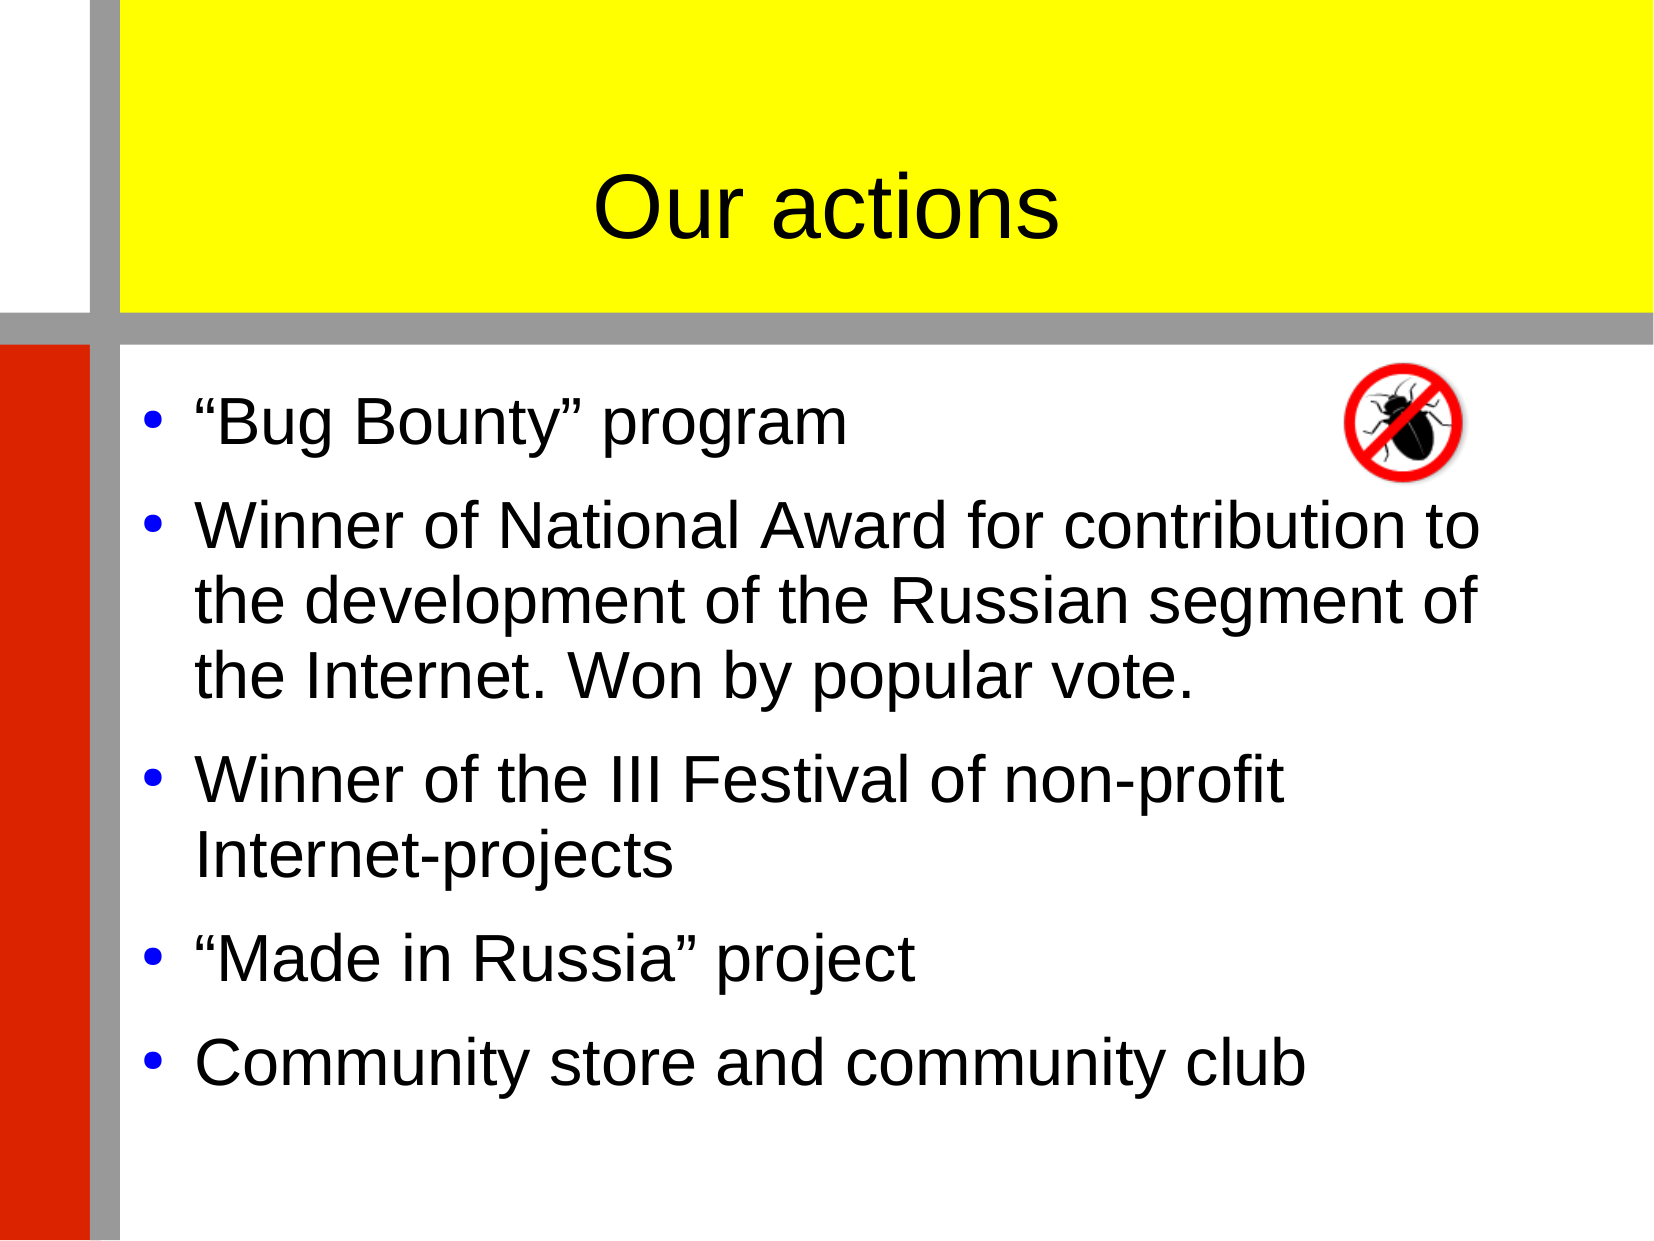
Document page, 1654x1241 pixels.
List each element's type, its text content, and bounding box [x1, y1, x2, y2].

list “Bug Bounty” program Winner of National Award for contribution to the development of the Russian segment of the Internet. Won by popular vote. Winner of the III Festival of non-profit Internet-projects “Made in Russia” project Community store and community club [123, 383, 1536, 1241]
picture [1338, 354, 1477, 492]
title Our actions [121, 102, 1534, 311]
